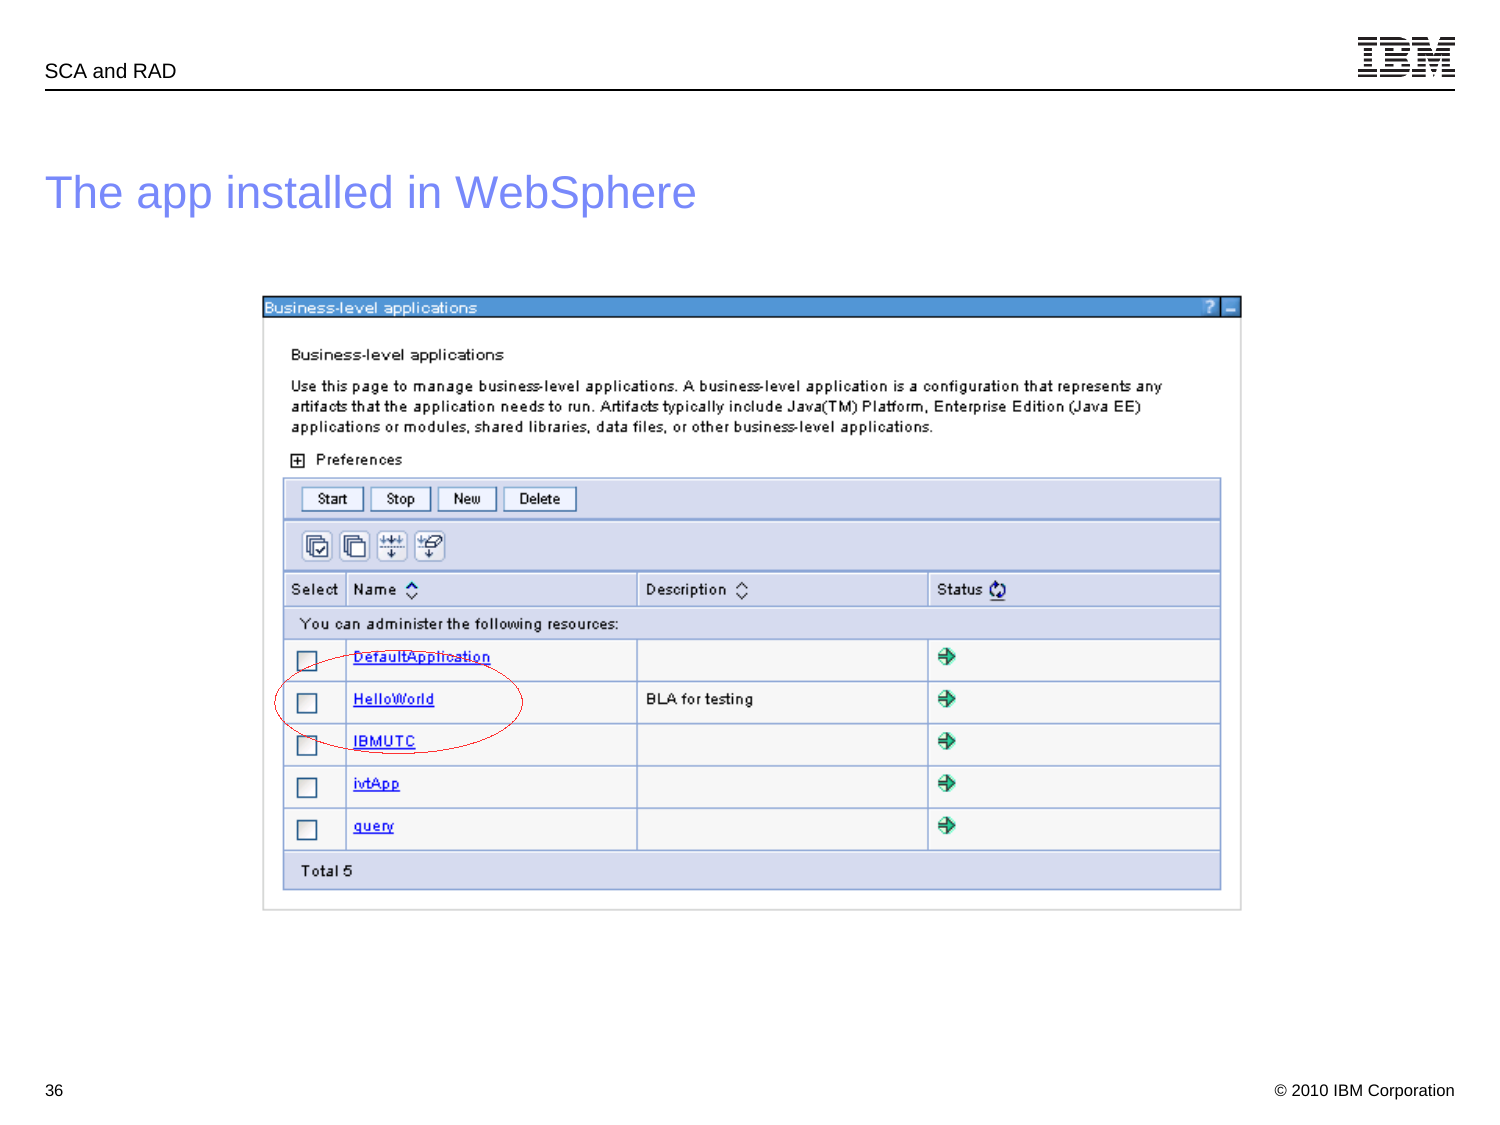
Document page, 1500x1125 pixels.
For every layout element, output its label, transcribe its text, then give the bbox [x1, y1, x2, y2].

title The app installed in WebSphere [29, 89, 1455, 301]
picture [258, 293, 1256, 950]
picture [1358, 37, 1455, 77]
